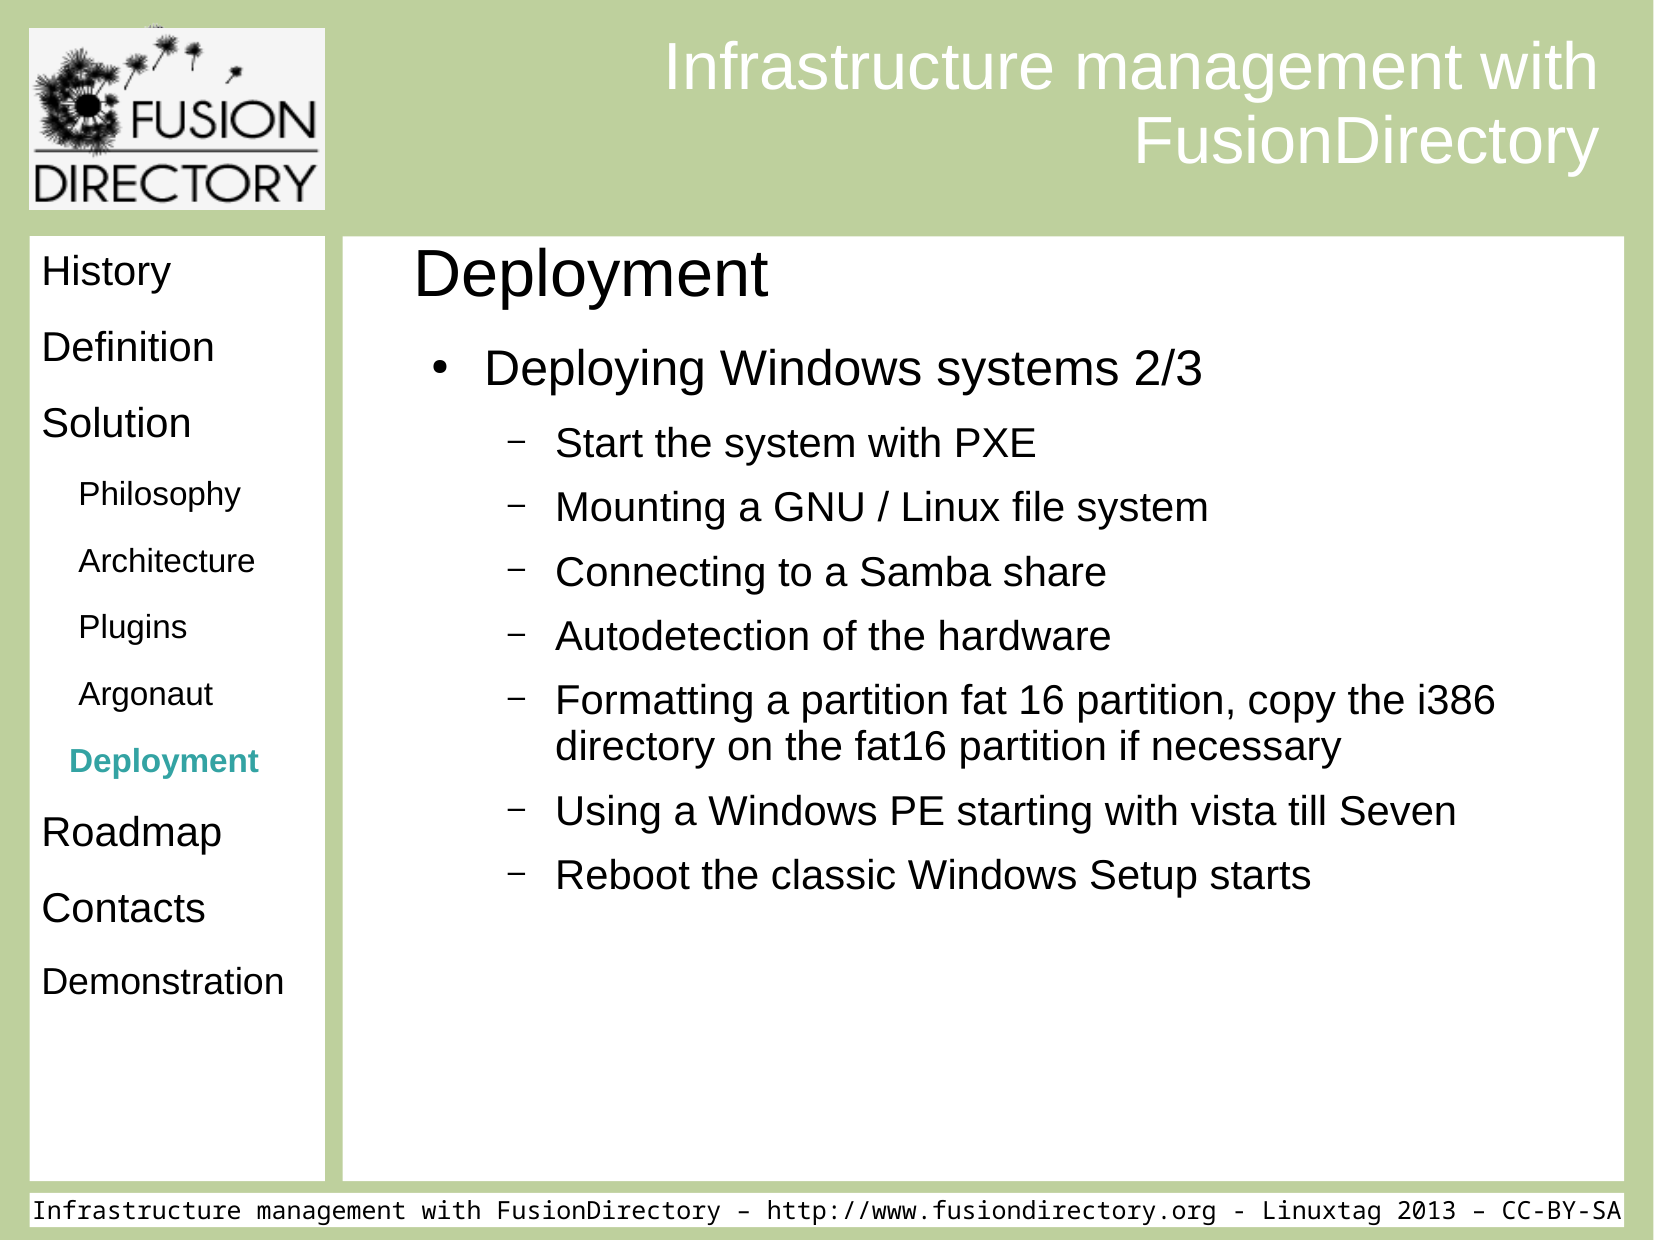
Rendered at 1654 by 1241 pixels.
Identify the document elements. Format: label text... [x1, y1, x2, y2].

list Deployment Deploying Windows systems 2/3 Start the system with PXE Mounting a GNU / Linux file system Connecting to a Samba share Autodetection of the hardware Formatting a partition fat 16 partition, copy the i386 directory on the fat16 partition if necessary Using a Windows PE starting with vista till Seven Reboot the classic Windows Setup starts [342, 236, 1625, 1182]
title Infrastructure management with FusionDirectory [277, 0, 1601, 208]
list History Definition Solution Philosophy Architecture Plugins Argonaut Deployment Roadmap Contacts Demonstration [29, 236, 325, 1182]
picture [29, 17, 325, 210]
